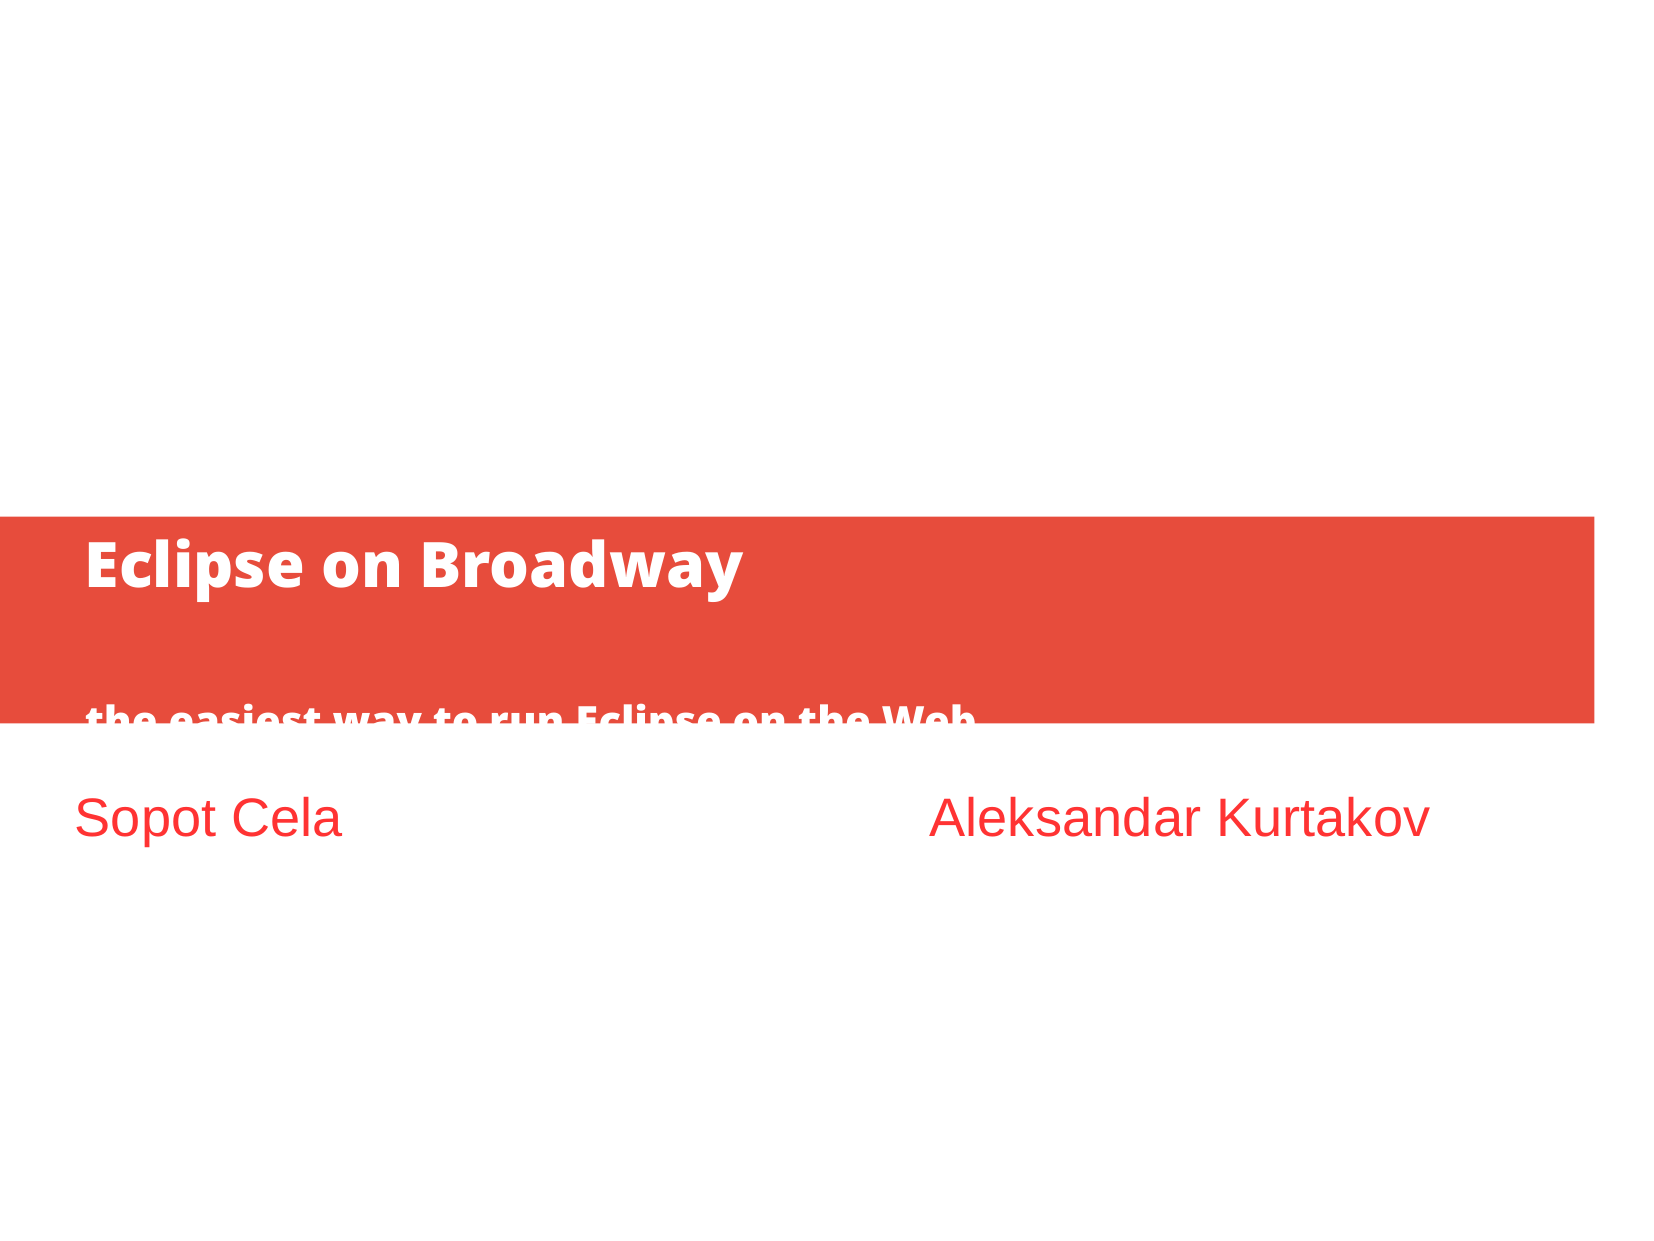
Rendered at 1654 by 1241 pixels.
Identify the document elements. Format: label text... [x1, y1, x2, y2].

text_box Aleksandar Kurtakov [915, 780, 1531, 916]
text_box Sopot Cela [60, 780, 451, 916]
title Eclipse on Broadway the easiest way to run Eclipse on the Web [84, 520, 1621, 669]
